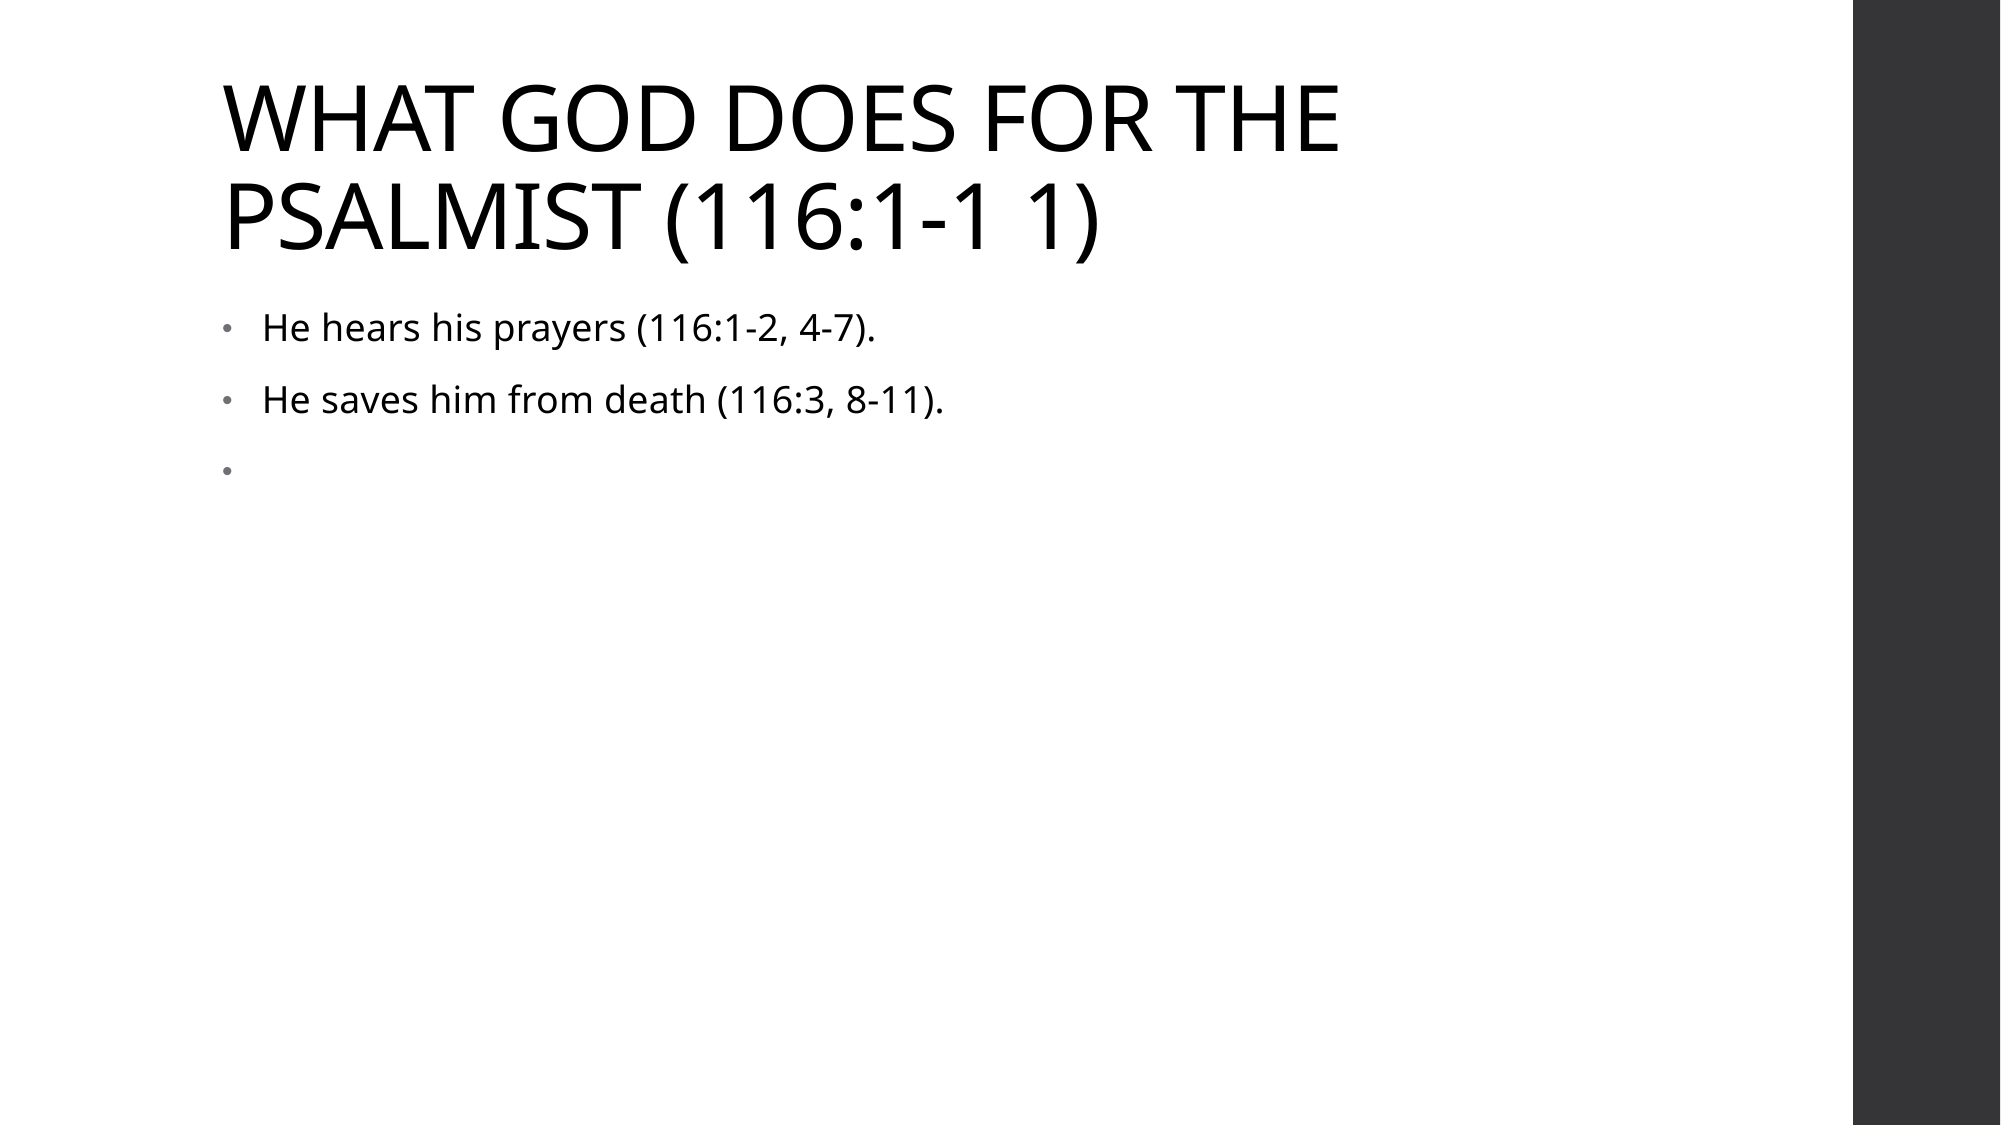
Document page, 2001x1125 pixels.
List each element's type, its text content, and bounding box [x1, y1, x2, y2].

title WHAT GOD DOES FOR THE PSALMIST (116:1-1 1) [206, 60, 1797, 278]
list He hears his prayers (116:1-2, 4-7). He saves him from death (116:3, 8-11). [206, 299, 1617, 1014]
